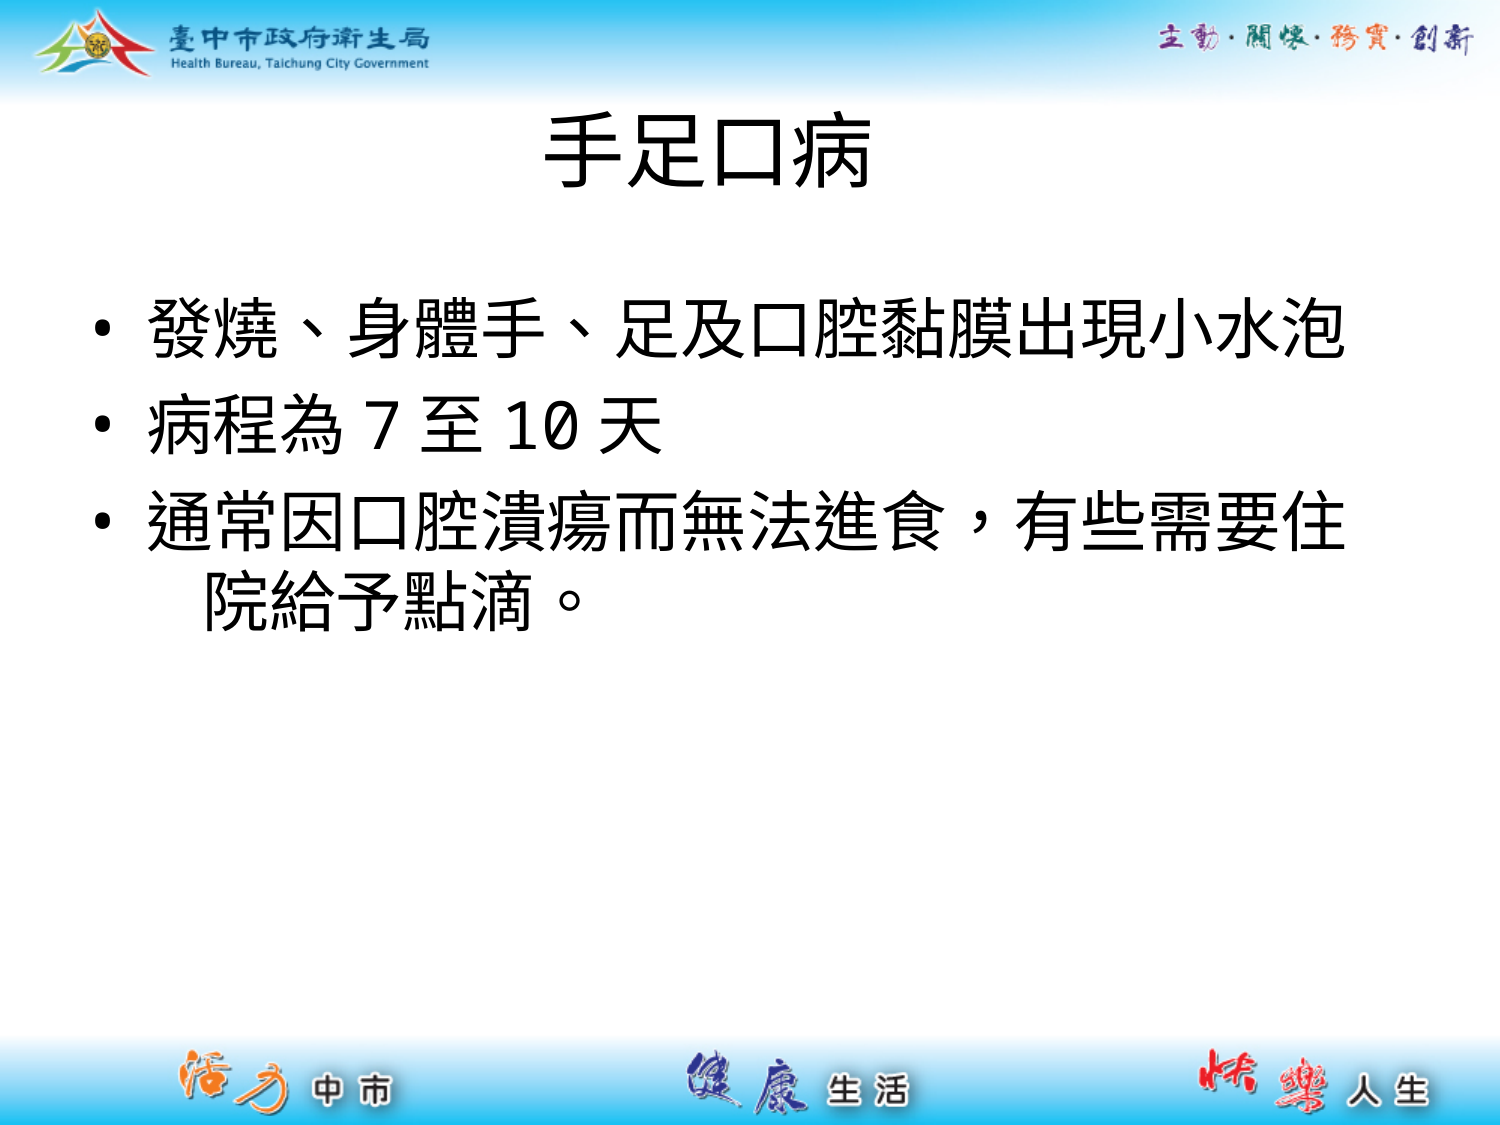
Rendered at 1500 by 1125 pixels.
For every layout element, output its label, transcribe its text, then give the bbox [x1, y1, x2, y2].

list 發燒、身體手、足及口腔黏膜出現小水泡 病程為7至10天 通常因口腔潰瘍而無法進食，有些需要住院給予點滴。 [75, 278, 1426, 1005]
title 手足口病 [75, 90, 1426, 233]
